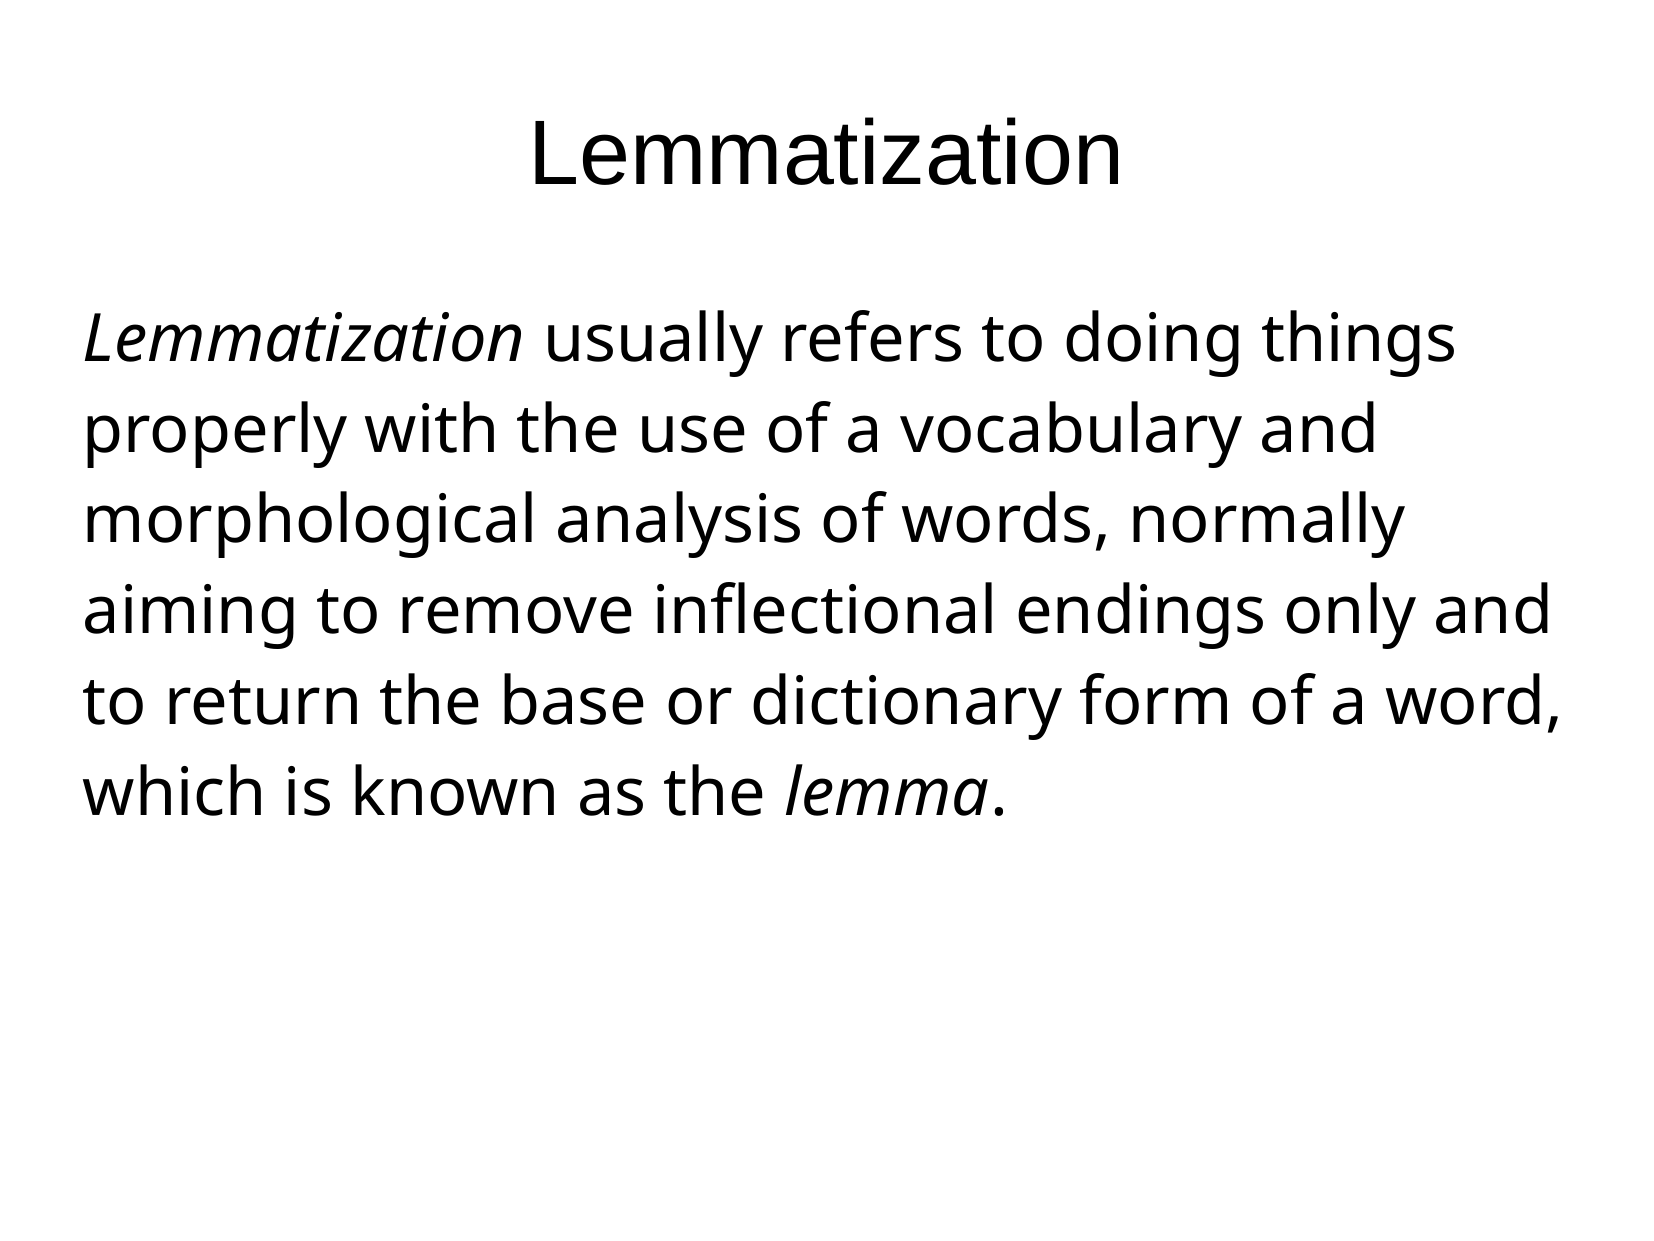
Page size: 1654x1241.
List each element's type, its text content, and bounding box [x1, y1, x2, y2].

title Lemmatization [82, 56, 1571, 250]
list Lemmatization usually refers to doing things properly with the use of a vocabulary and morphological analysis of words, normally aiming to remove inflectional endings only and to return the base or dictionary form of a word, which is known as the lemma. [82, 290, 1571, 1094]
